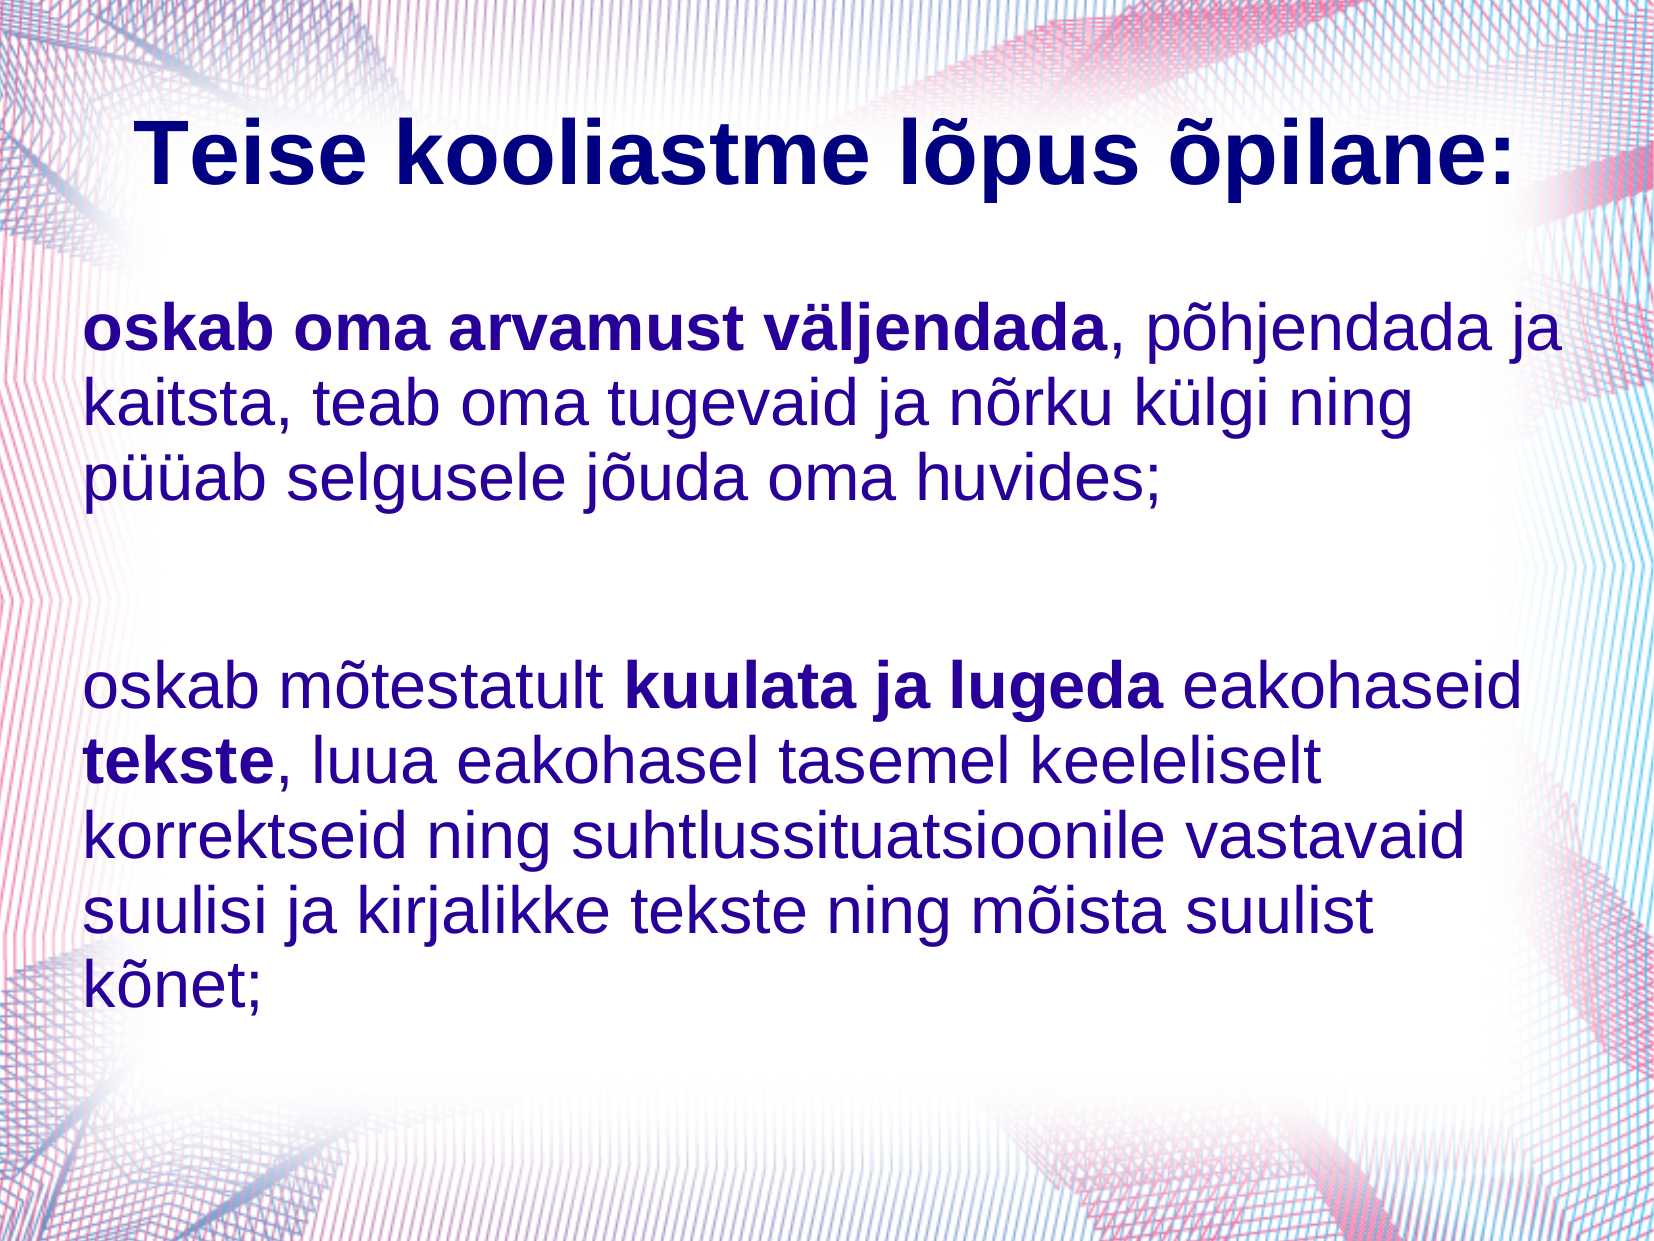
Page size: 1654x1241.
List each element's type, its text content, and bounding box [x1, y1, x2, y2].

title Teise kooliastme lõpus õpilane: [82, 49, 1571, 257]
picture [0, 0, 1654, 1241]
list oskab oma arvamust väljendada, põhjendada ja kaitsta, teab oma tugevaid ja nõrku külgi ning püüab selgusele jõuda oma huvides; oskab mõtestatult kuulata ja lugeda eakohaseid tekste, luua eakohasel tasemel keeleliselt korrektseid ning suhtlussituatsioonile vastavaid suulisi ja kirjalikke tekste ning mõista suulist kõnet; [82, 290, 1571, 1109]
